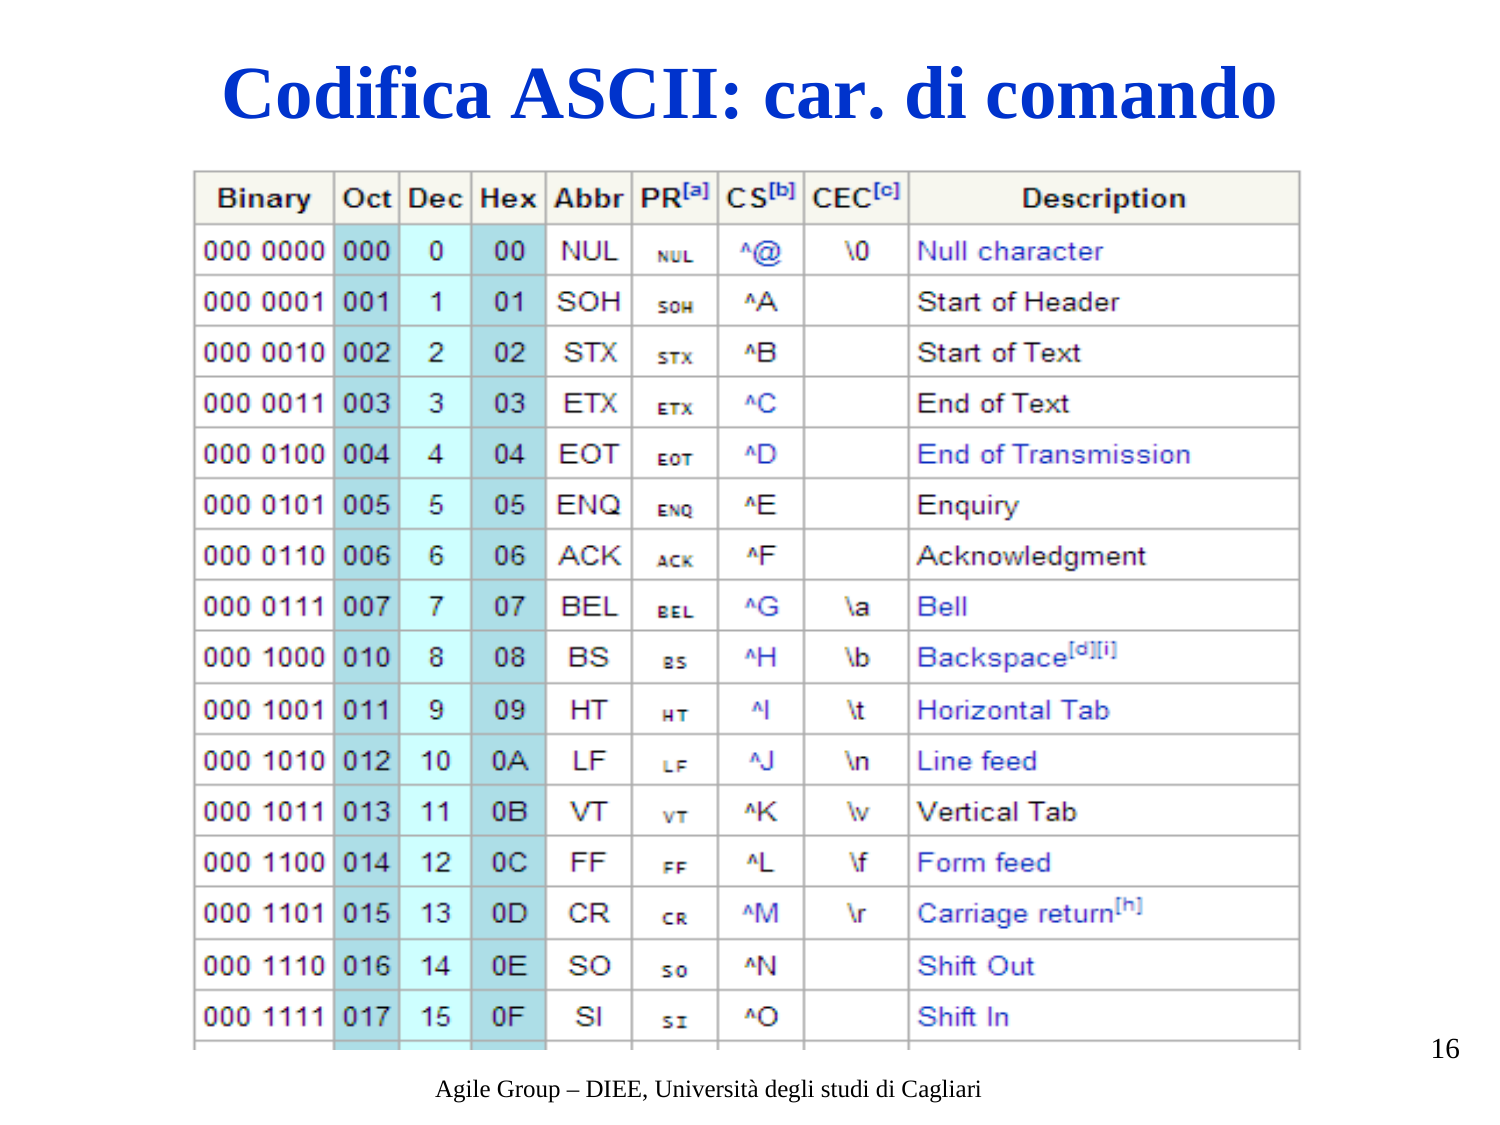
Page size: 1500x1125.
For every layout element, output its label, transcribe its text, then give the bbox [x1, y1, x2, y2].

picture [187, 167, 1313, 1051]
title Codifica ASCII: car. di comando [112, 12, 1388, 175]
